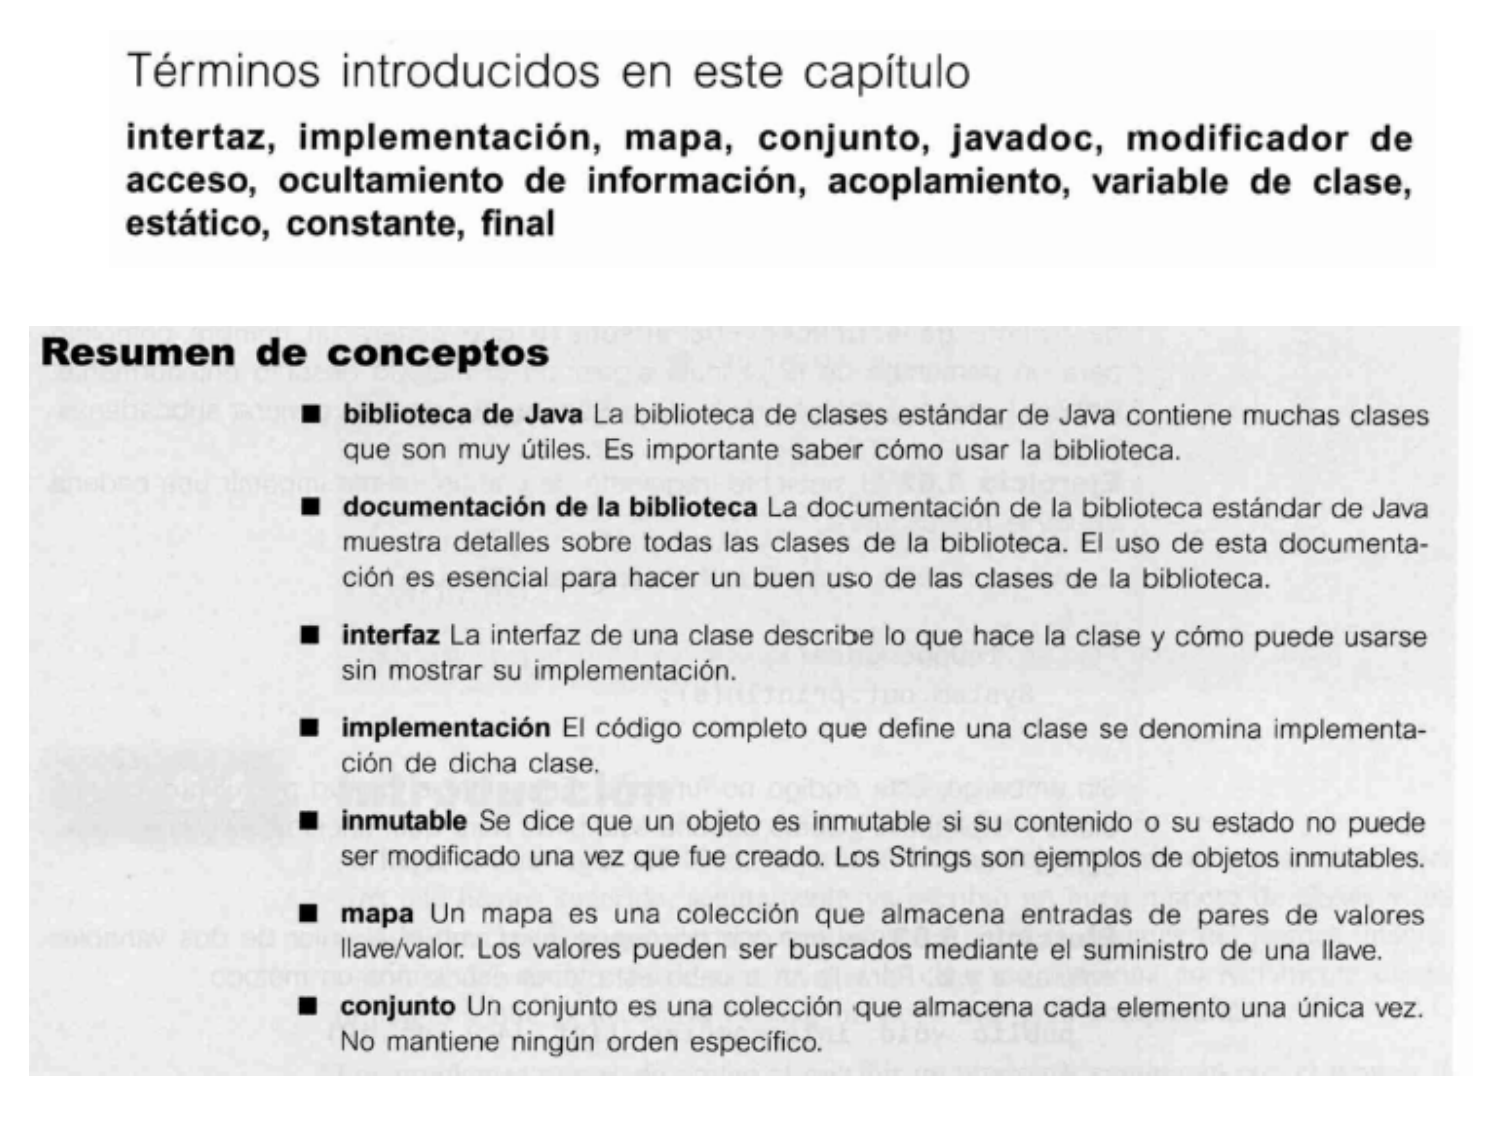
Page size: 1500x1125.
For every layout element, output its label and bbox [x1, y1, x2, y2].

picture [109, 30, 1436, 268]
picture [29, 326, 1473, 1077]
